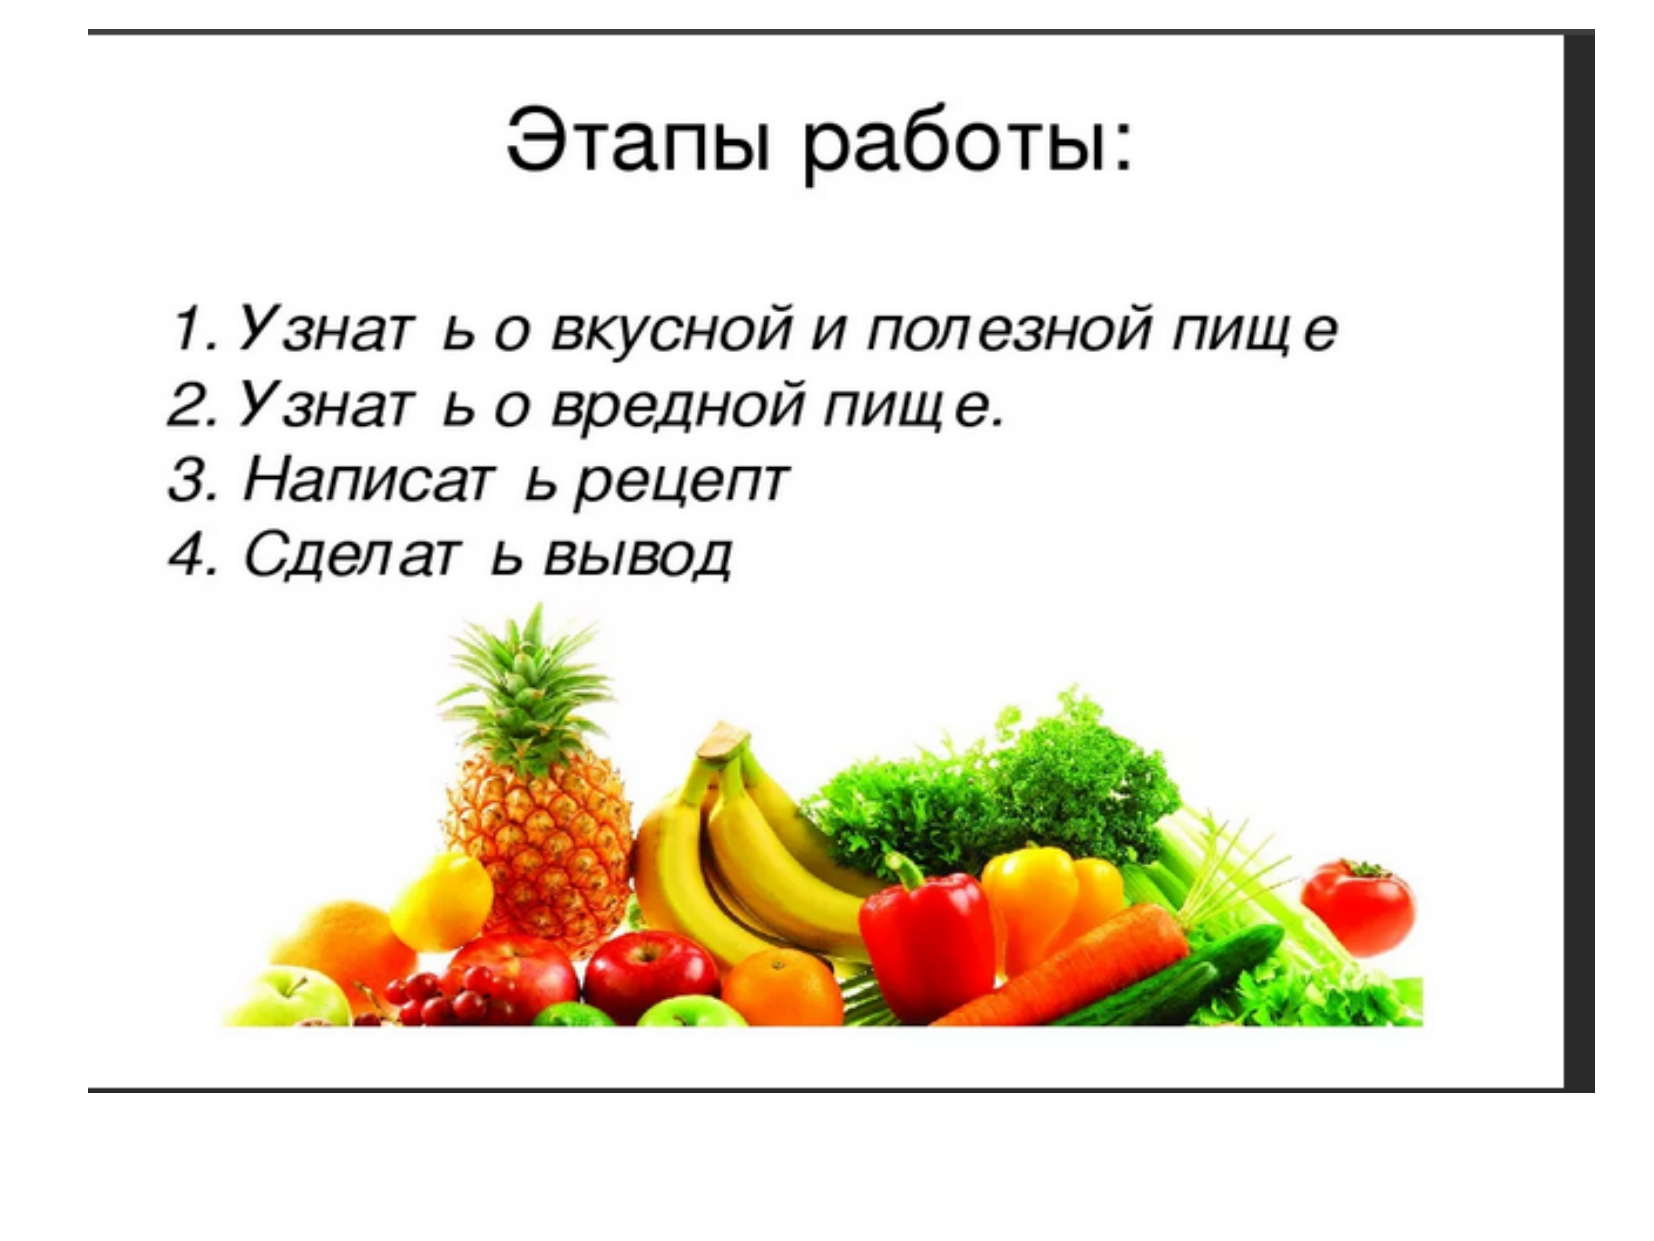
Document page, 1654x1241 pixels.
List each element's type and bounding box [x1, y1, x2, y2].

picture [88, 29, 1595, 1093]
